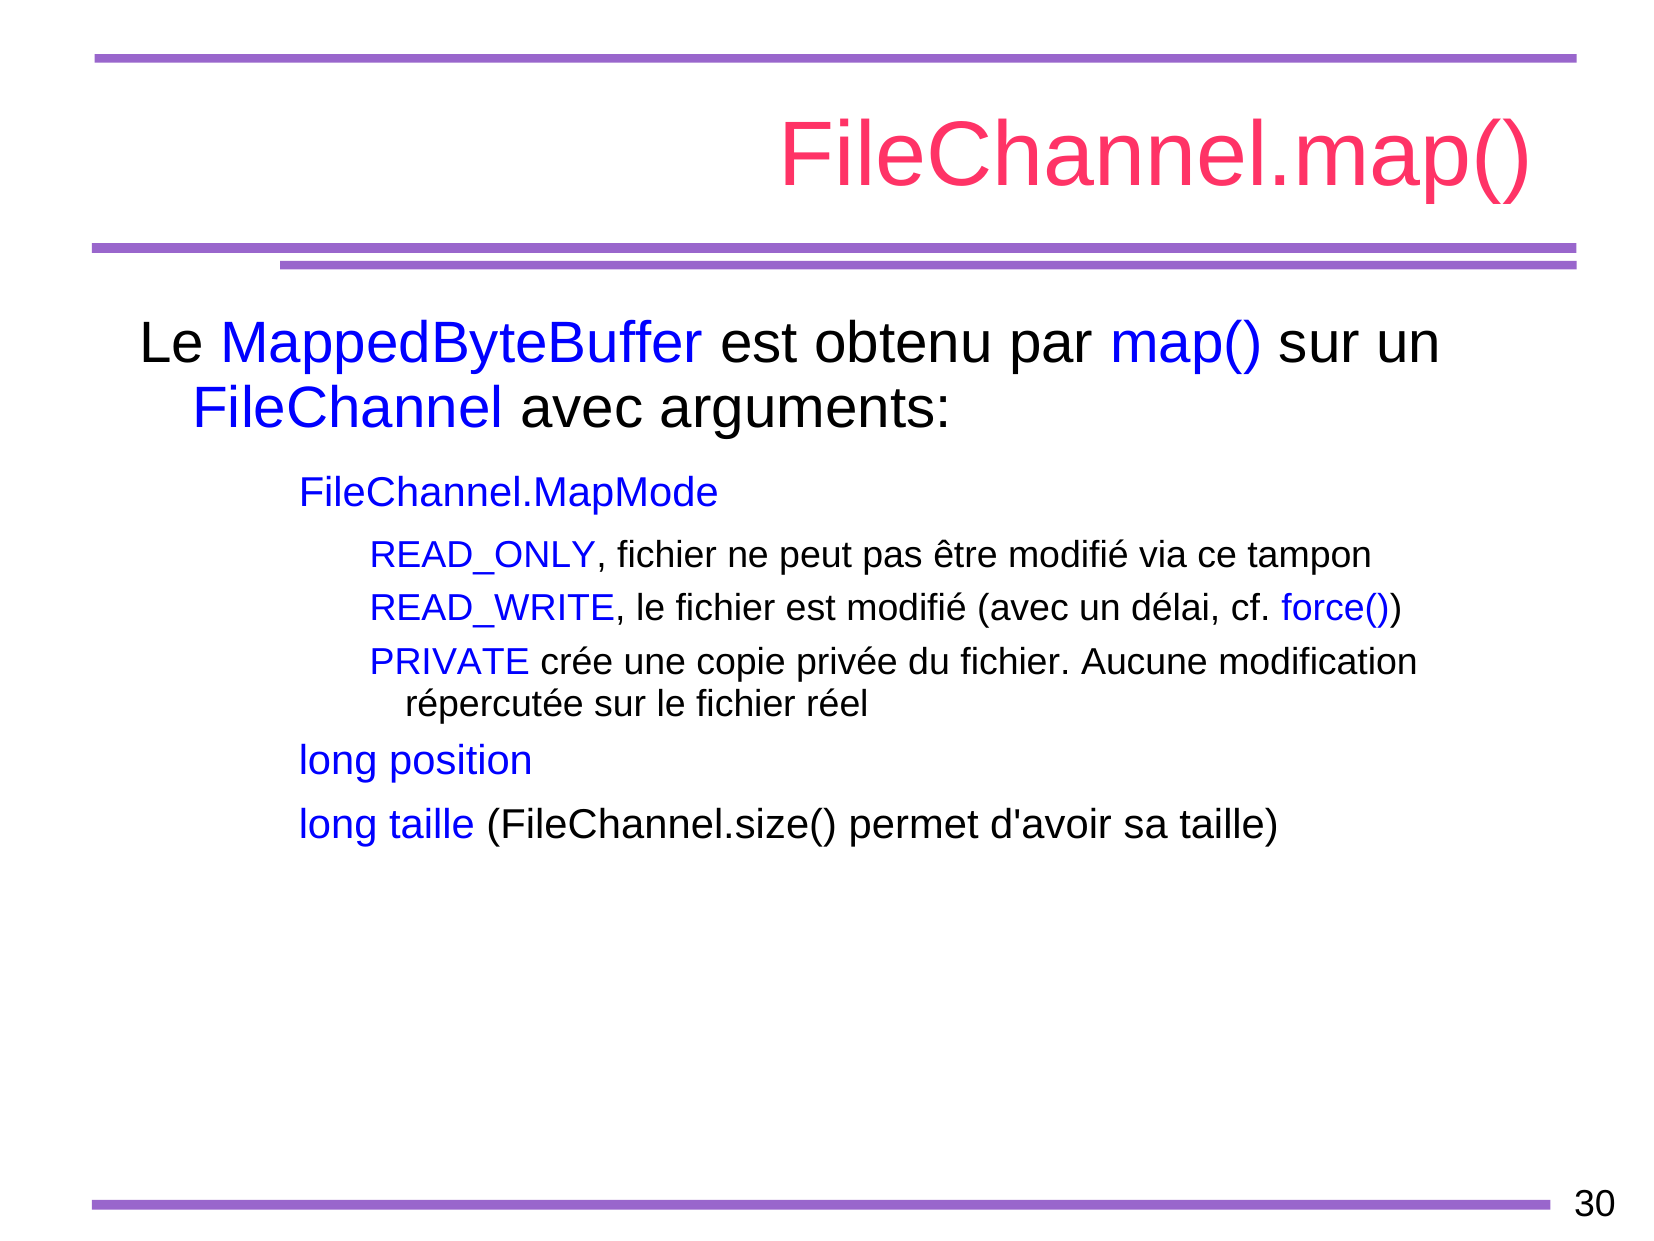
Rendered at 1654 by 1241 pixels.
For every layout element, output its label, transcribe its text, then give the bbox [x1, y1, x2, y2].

list Le MappedByteBuffer est obtenu par map() sur un FileChannel avec arguments: FileChannel.MapMode READ_ONLY, fichier ne peut pas être modifié via ce tampon READ_WRITE, le fichier est modifié (avec un délai, cf. force()) PRIVATE crée une copie privée du fichier. Aucune modification répercutée sur le fichier réel long position long taille (FileChannel.size() permet d'avoir sa taille) [121, 309, 1534, 1162]
title FileChannel.map() [121, 49, 1534, 257]
